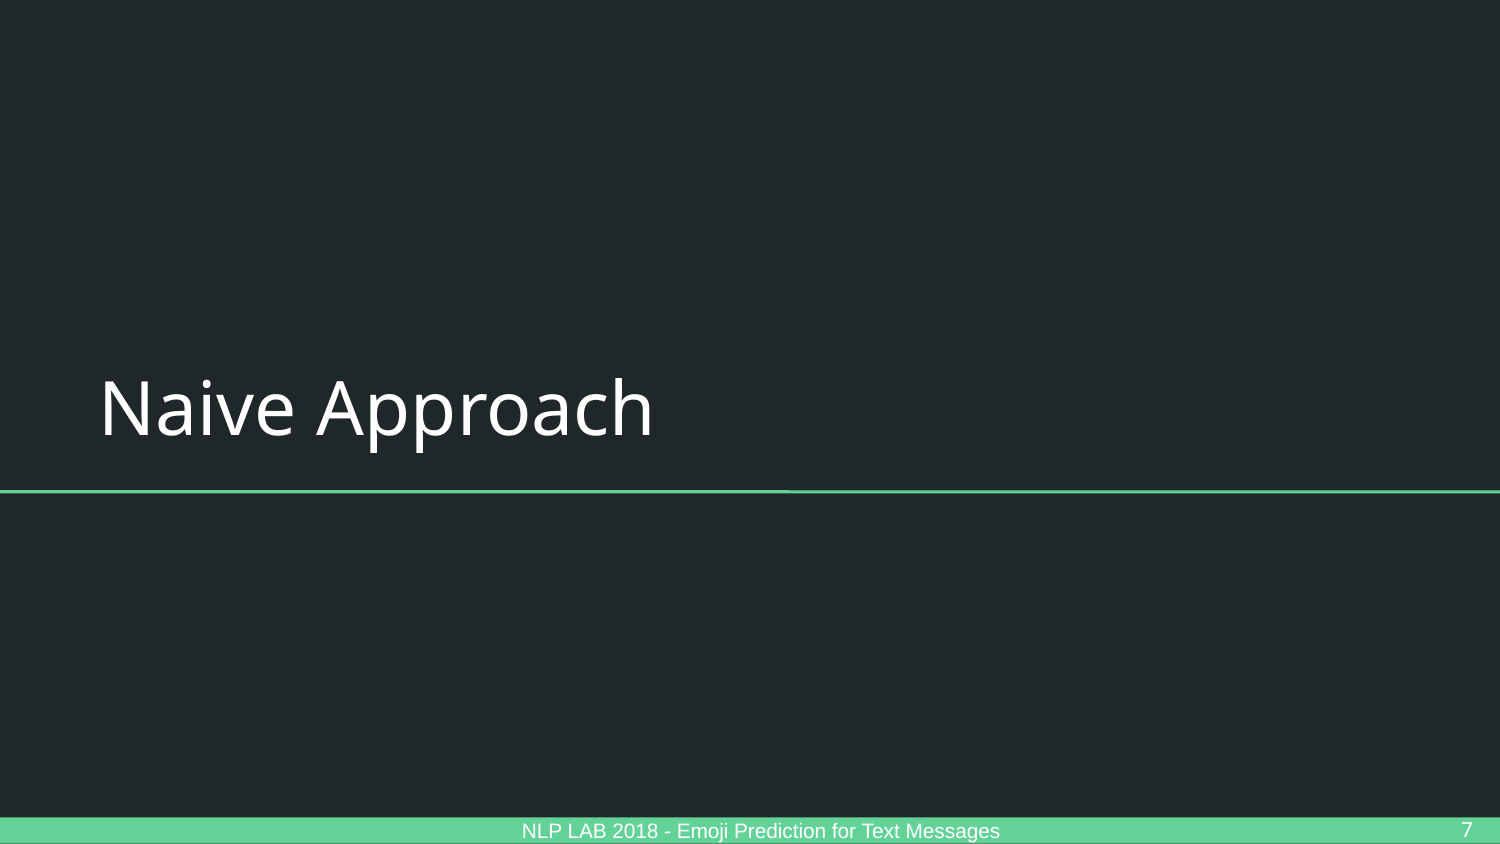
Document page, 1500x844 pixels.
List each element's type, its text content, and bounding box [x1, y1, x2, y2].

title Naive Approach [83, 337, 1417, 466]
slide_number <Foliennummer> [1397, 811, 1488, 844]
